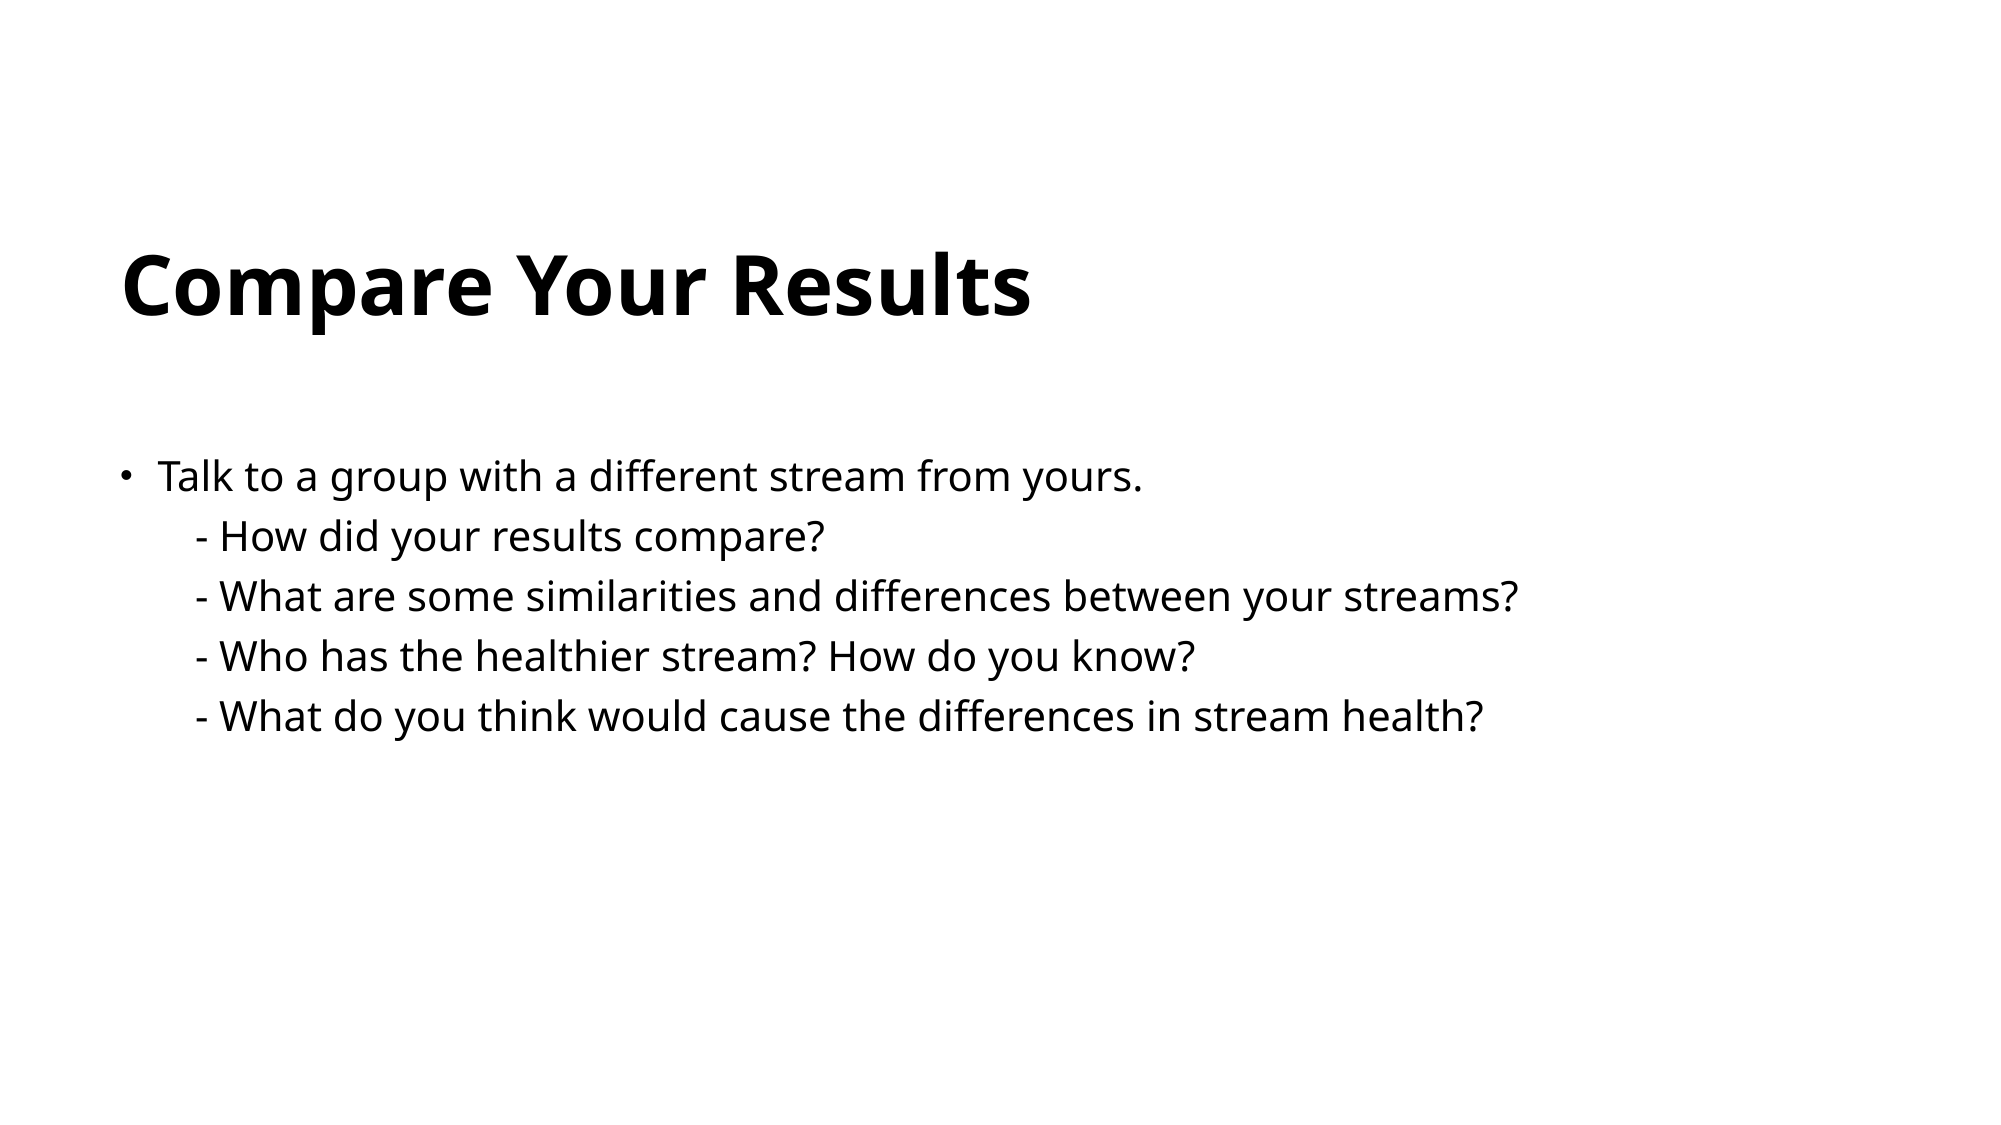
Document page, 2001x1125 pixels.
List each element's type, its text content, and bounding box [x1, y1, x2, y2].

title Compare Your Results [105, 224, 1892, 405]
list Talk to a group with a different stream from yours. - How did your results compare? - What are some similarities and differences between your streams? - Who has the healthier stream? How do you know? - What do you think would cause the differences in stream health? [105, 431, 1892, 1017]
